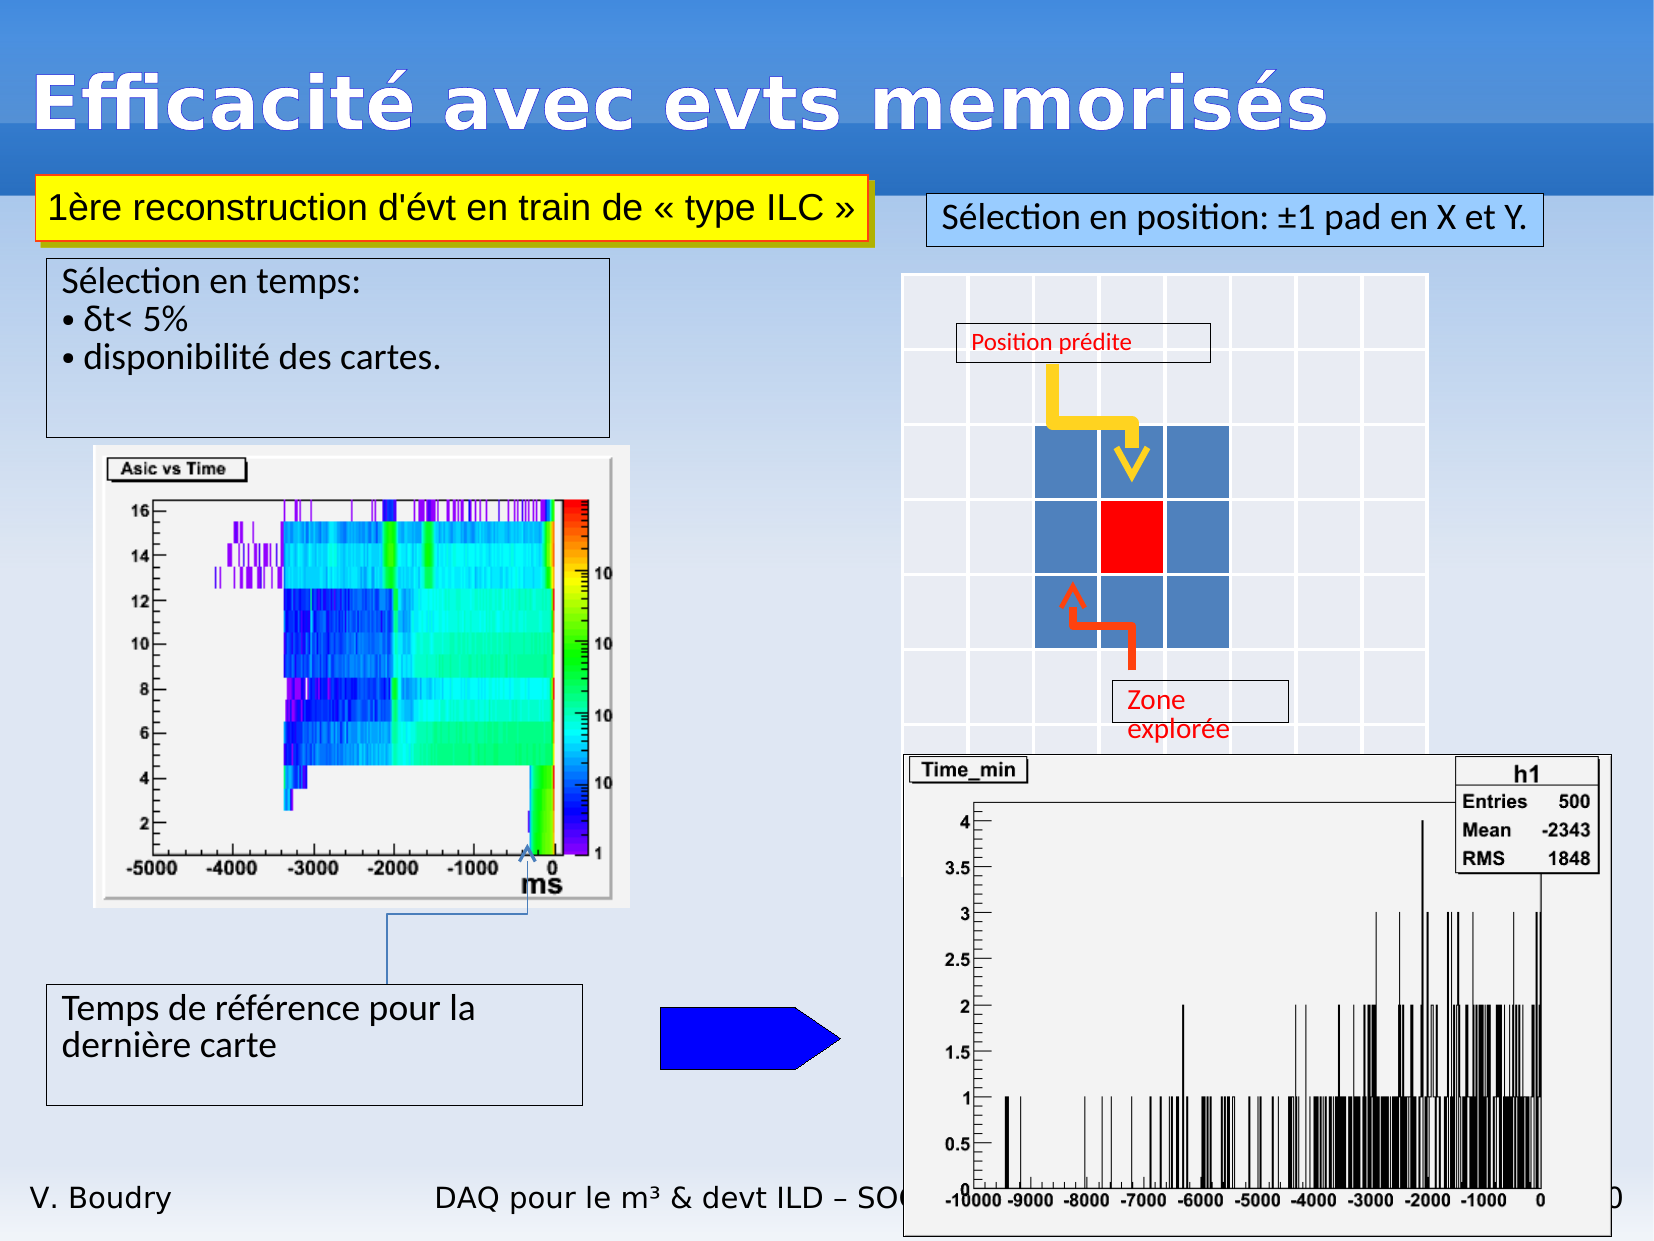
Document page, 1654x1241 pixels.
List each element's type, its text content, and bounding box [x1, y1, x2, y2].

table_header [1167, 276, 1229, 348]
table_cell [1167, 501, 1229, 573]
table_cell [1167, 651, 1229, 680]
table_cell [1232, 501, 1294, 573]
table_cell [904, 726, 966, 754]
text_box Temps de référence pour la dernière carte [46, 984, 583, 1106]
table_cell [1298, 576, 1360, 648]
table_cell [904, 426, 966, 498]
table_cell [1167, 426, 1229, 498]
title Efficacité avec evts memorisés [29, 59, 1654, 148]
picture [0, 0, 1654, 1241]
table_cell [1364, 651, 1425, 723]
table_cell [1167, 351, 1229, 423]
table_cell [1035, 426, 1097, 498]
table_cell [970, 726, 1032, 754]
table_cell [1101, 426, 1163, 498]
table_header [1035, 276, 1097, 323]
table_cell [1167, 576, 1229, 648]
table_cell [1298, 651, 1360, 723]
table_cell [1035, 501, 1097, 573]
table_cell [1101, 651, 1163, 723]
table_cell [1167, 726, 1229, 754]
table_cell [970, 501, 1032, 573]
table_cell [904, 351, 966, 423]
table_cell [1364, 576, 1425, 648]
table_cell [904, 576, 966, 648]
table_header [970, 276, 1032, 323]
table_cell [1364, 501, 1425, 573]
text_box [660, 1007, 841, 1070]
table_cell [1298, 351, 1360, 423]
text_box 1ère reconstruction d'évt en train de « type ILC » [35, 174, 868, 242]
table_cell [1232, 651, 1294, 723]
table_header [1298, 276, 1360, 348]
table_cell [1101, 726, 1163, 754]
table_cell [1298, 726, 1360, 754]
table_header [1101, 276, 1163, 323]
table_cell [970, 426, 1032, 498]
table_cell [1035, 651, 1097, 723]
text_box Zone explorée [1112, 680, 1289, 723]
table_cell [1101, 363, 1163, 423]
table_cell [970, 576, 1032, 648]
table_cell [1101, 501, 1163, 573]
table_cell [904, 651, 966, 723]
table_cell [1298, 501, 1360, 573]
table_cell [1298, 426, 1360, 498]
table_cell [1364, 726, 1425, 754]
table_cell [970, 651, 1032, 723]
table_cell [1232, 576, 1294, 648]
text_box Position prédite [956, 323, 1211, 363]
table_cell [1035, 363, 1058, 423]
text_box Sélection en position: ±1 pad en X et Y. [926, 193, 1544, 247]
table_cell [1035, 726, 1097, 754]
table_header [1232, 276, 1294, 348]
table_cell [1101, 630, 1128, 648]
table_cell [1059, 363, 1097, 416]
table_cell [1101, 576, 1163, 648]
table_cell [1364, 426, 1425, 498]
table_cell [1364, 351, 1425, 423]
table_cell [1158, 726, 1163, 736]
table_cell [1035, 576, 1097, 648]
table_cell [1232, 726, 1294, 754]
table_header [1364, 276, 1425, 348]
text_box Sélection en temps: δt< 5% disponibilité des cartes. [46, 258, 610, 438]
table_cell [1232, 426, 1294, 498]
table_cell [970, 363, 1032, 423]
table_cell [1232, 351, 1294, 423]
table_cell [1180, 726, 1188, 736]
table_header [904, 276, 966, 348]
table_cell [904, 501, 966, 573]
